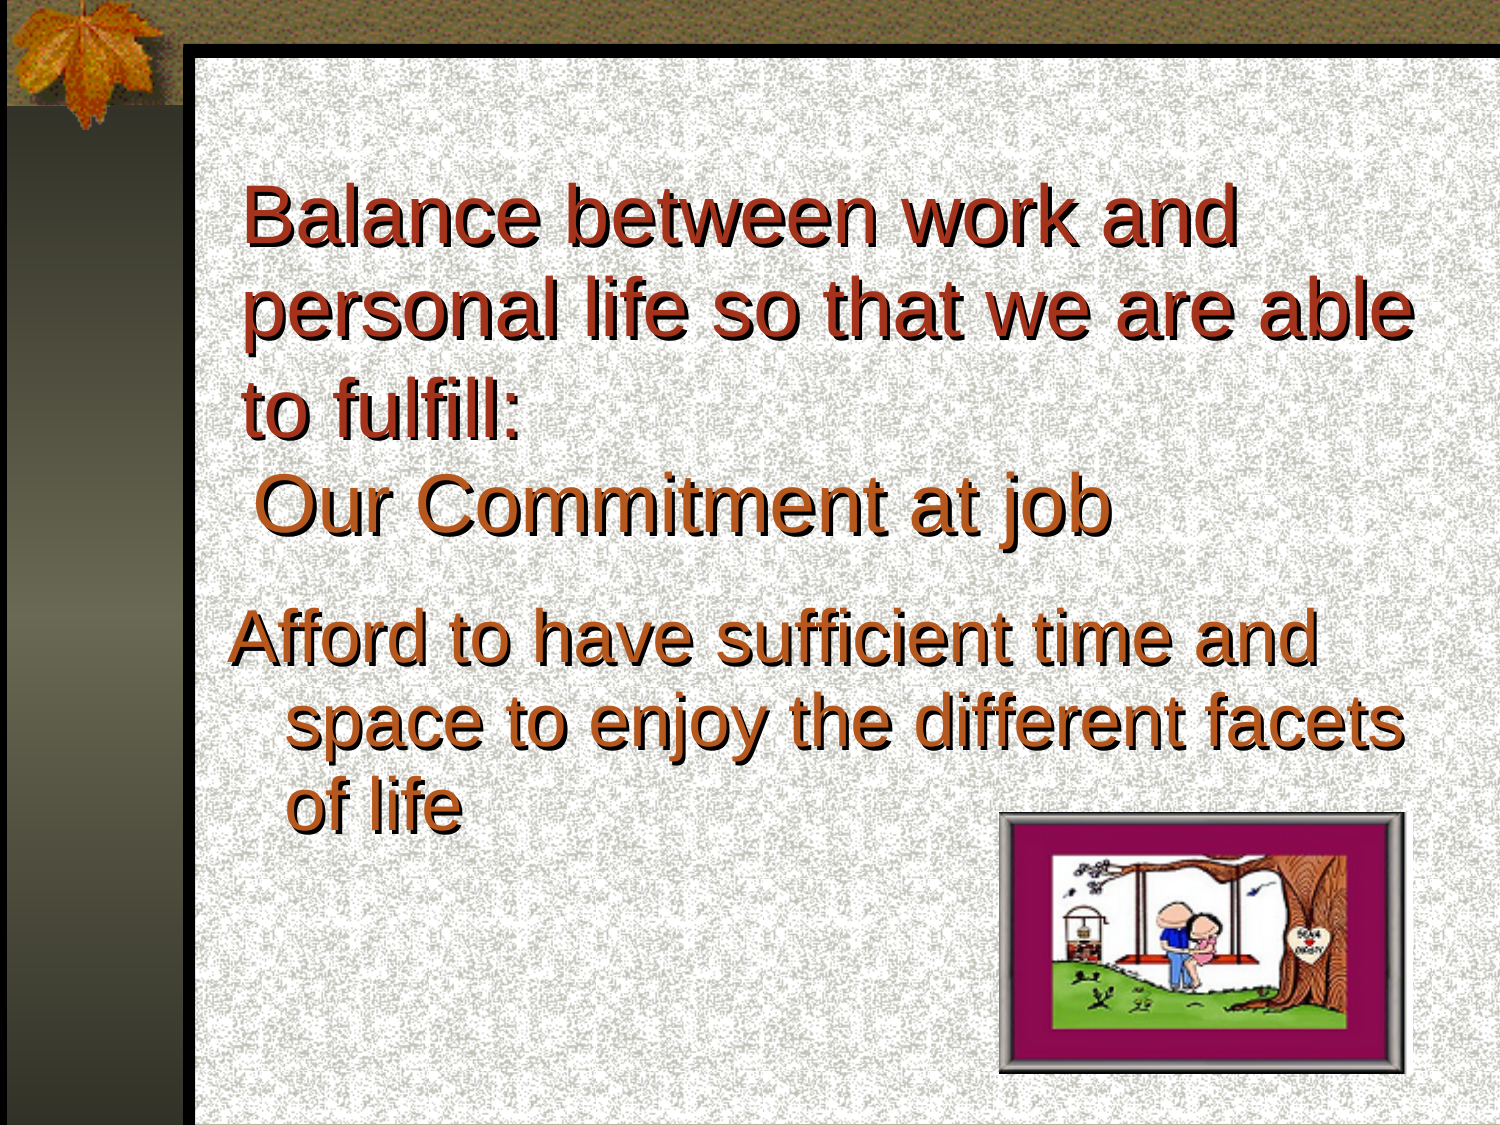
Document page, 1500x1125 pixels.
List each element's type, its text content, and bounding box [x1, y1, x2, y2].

picture [7, 0, 1500, 130]
picture [196, 58, 1500, 1124]
chart [999, 812, 1413, 1074]
list Our Commitment at job [237, 450, 1500, 587]
list Afford to have sufficient time and space to enjoy the different facets of life [212, 587, 1500, 951]
title Balance between work and personal life so that we are able to fulfill: [224, 144, 1463, 481]
